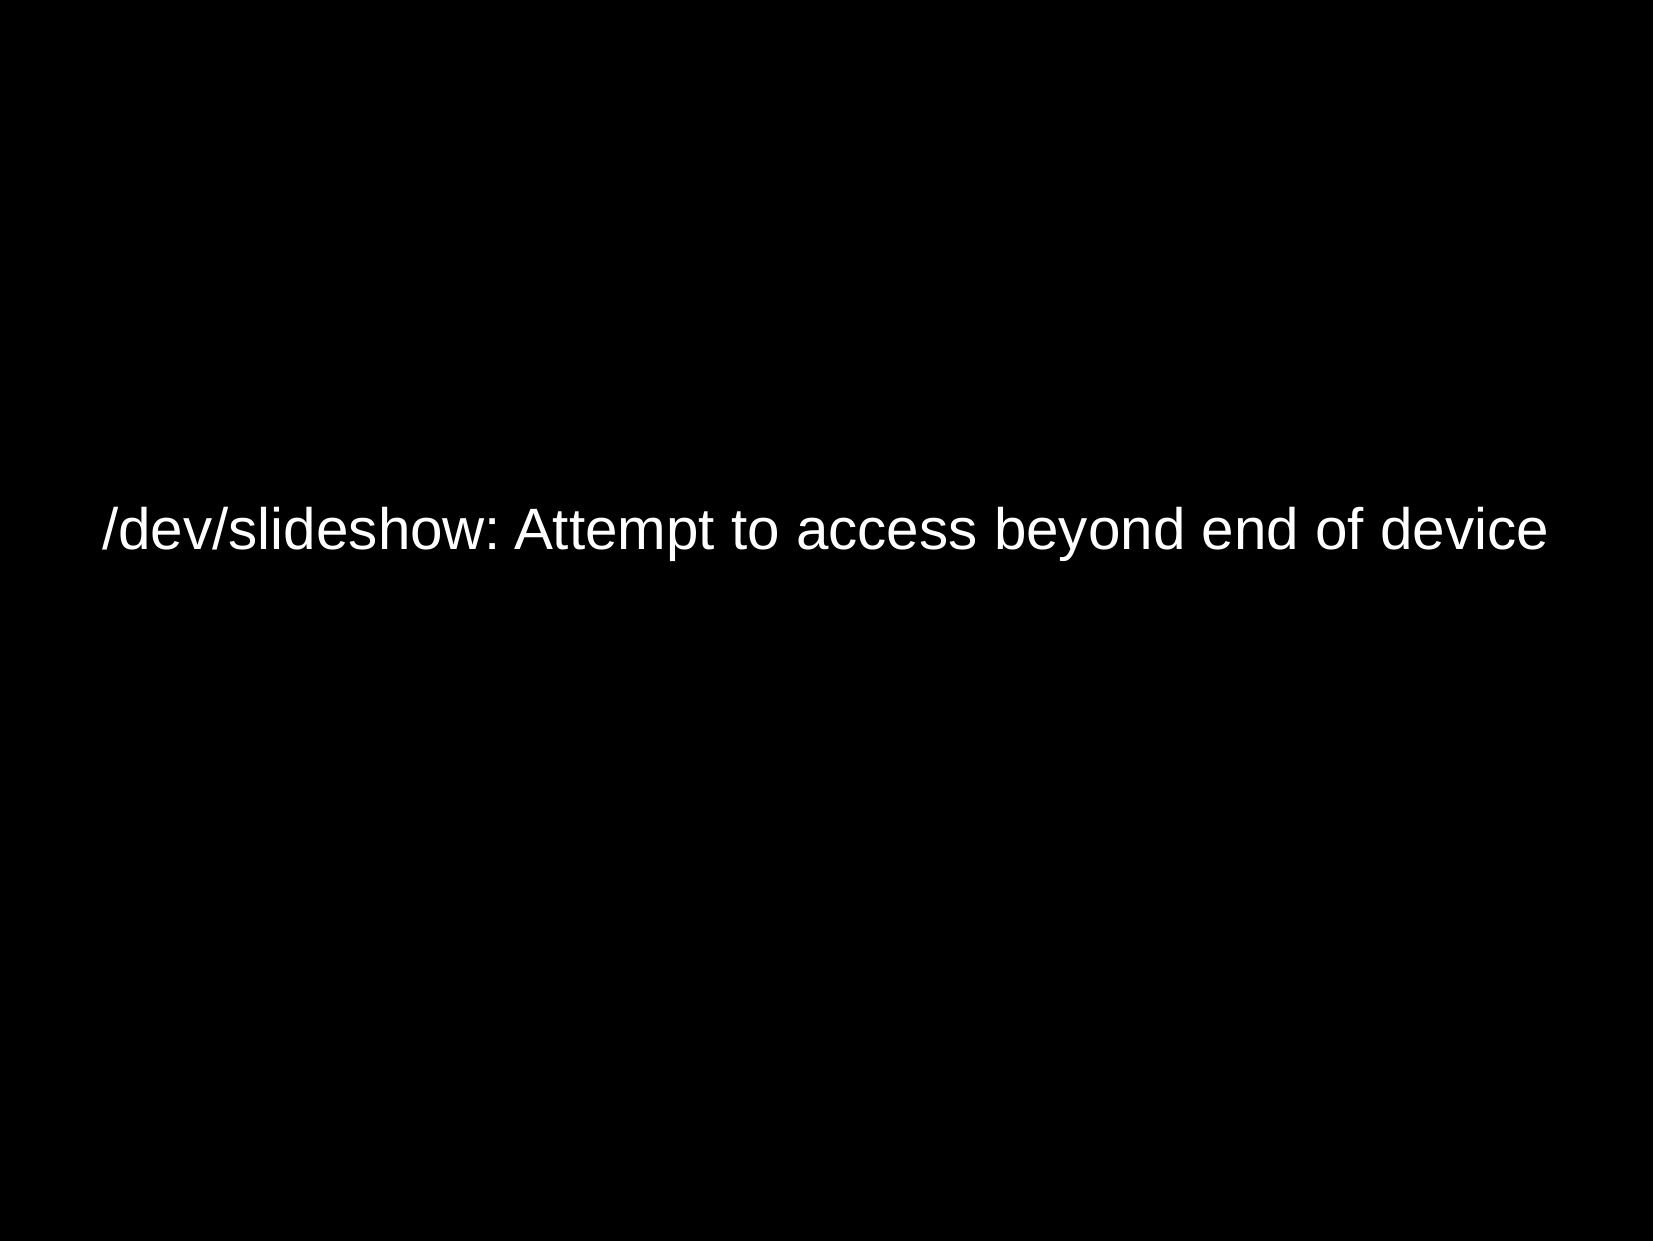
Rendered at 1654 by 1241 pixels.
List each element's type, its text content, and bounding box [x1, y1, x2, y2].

subtitle /dev/slideshow: Attempt to access beyond end of device [82, 49, 1571, 1010]
